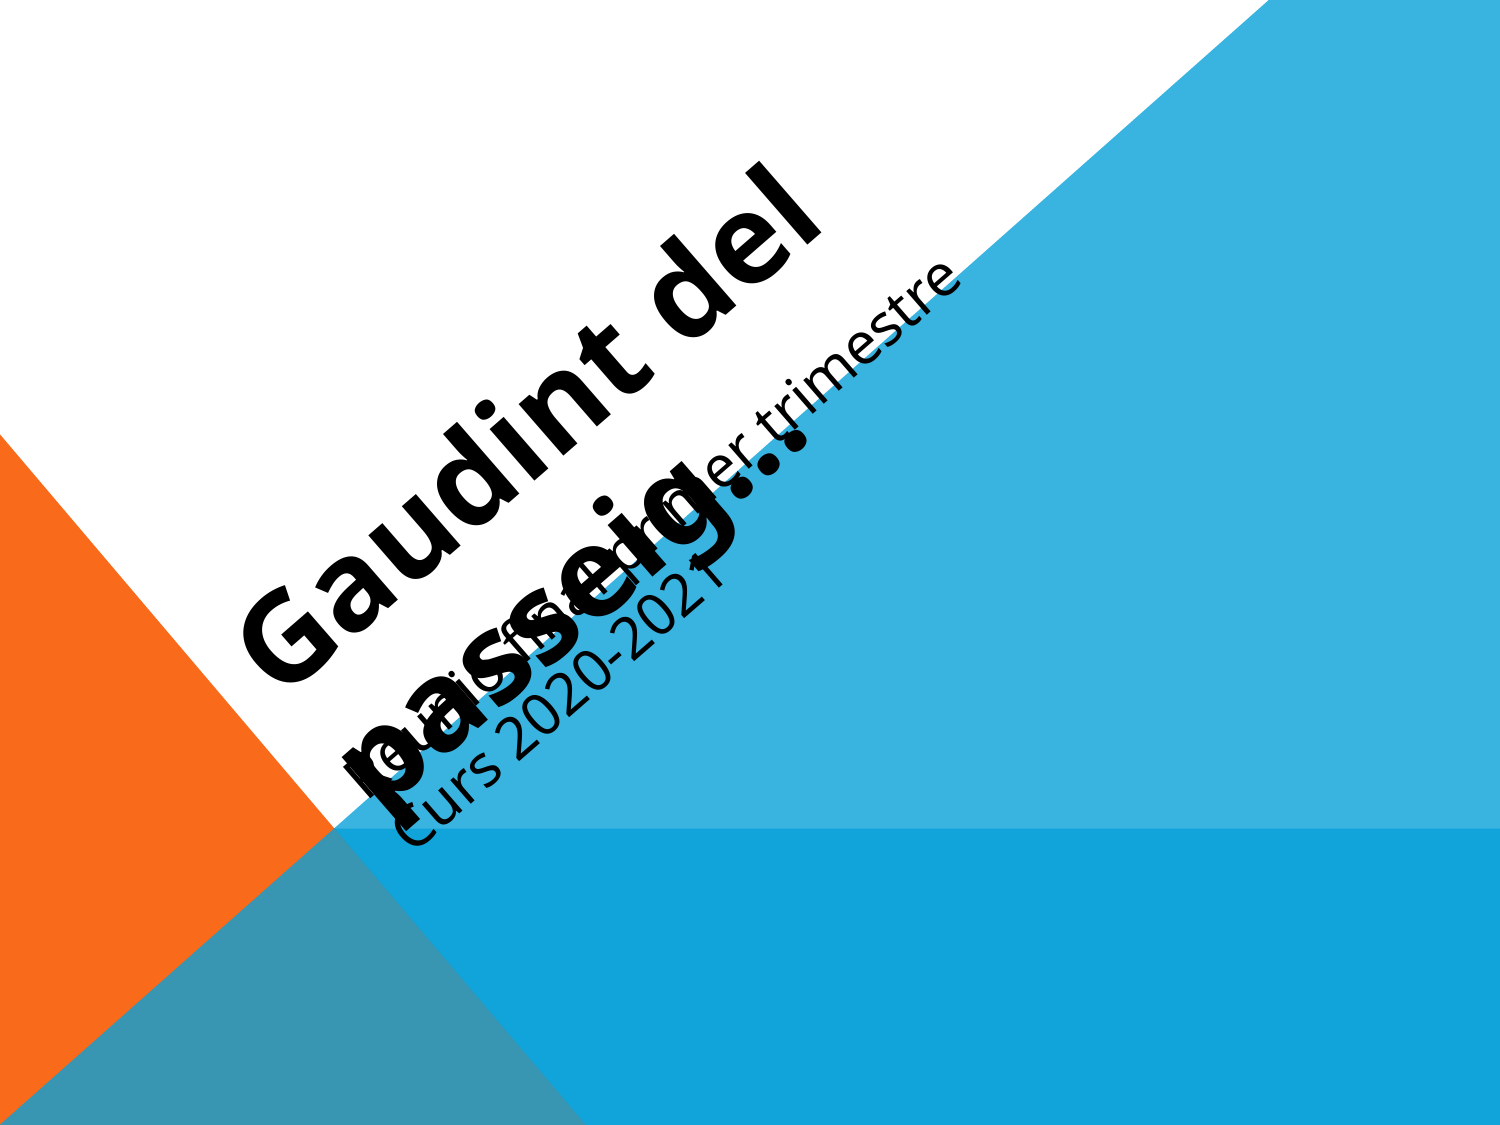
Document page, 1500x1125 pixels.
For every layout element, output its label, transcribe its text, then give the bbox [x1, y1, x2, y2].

title Gaudint del passeig… [182, 0, 1128, 761]
subtitle Reunió final primer trimestre Curs 2020-2021 [312, 61, 1154, 804]
